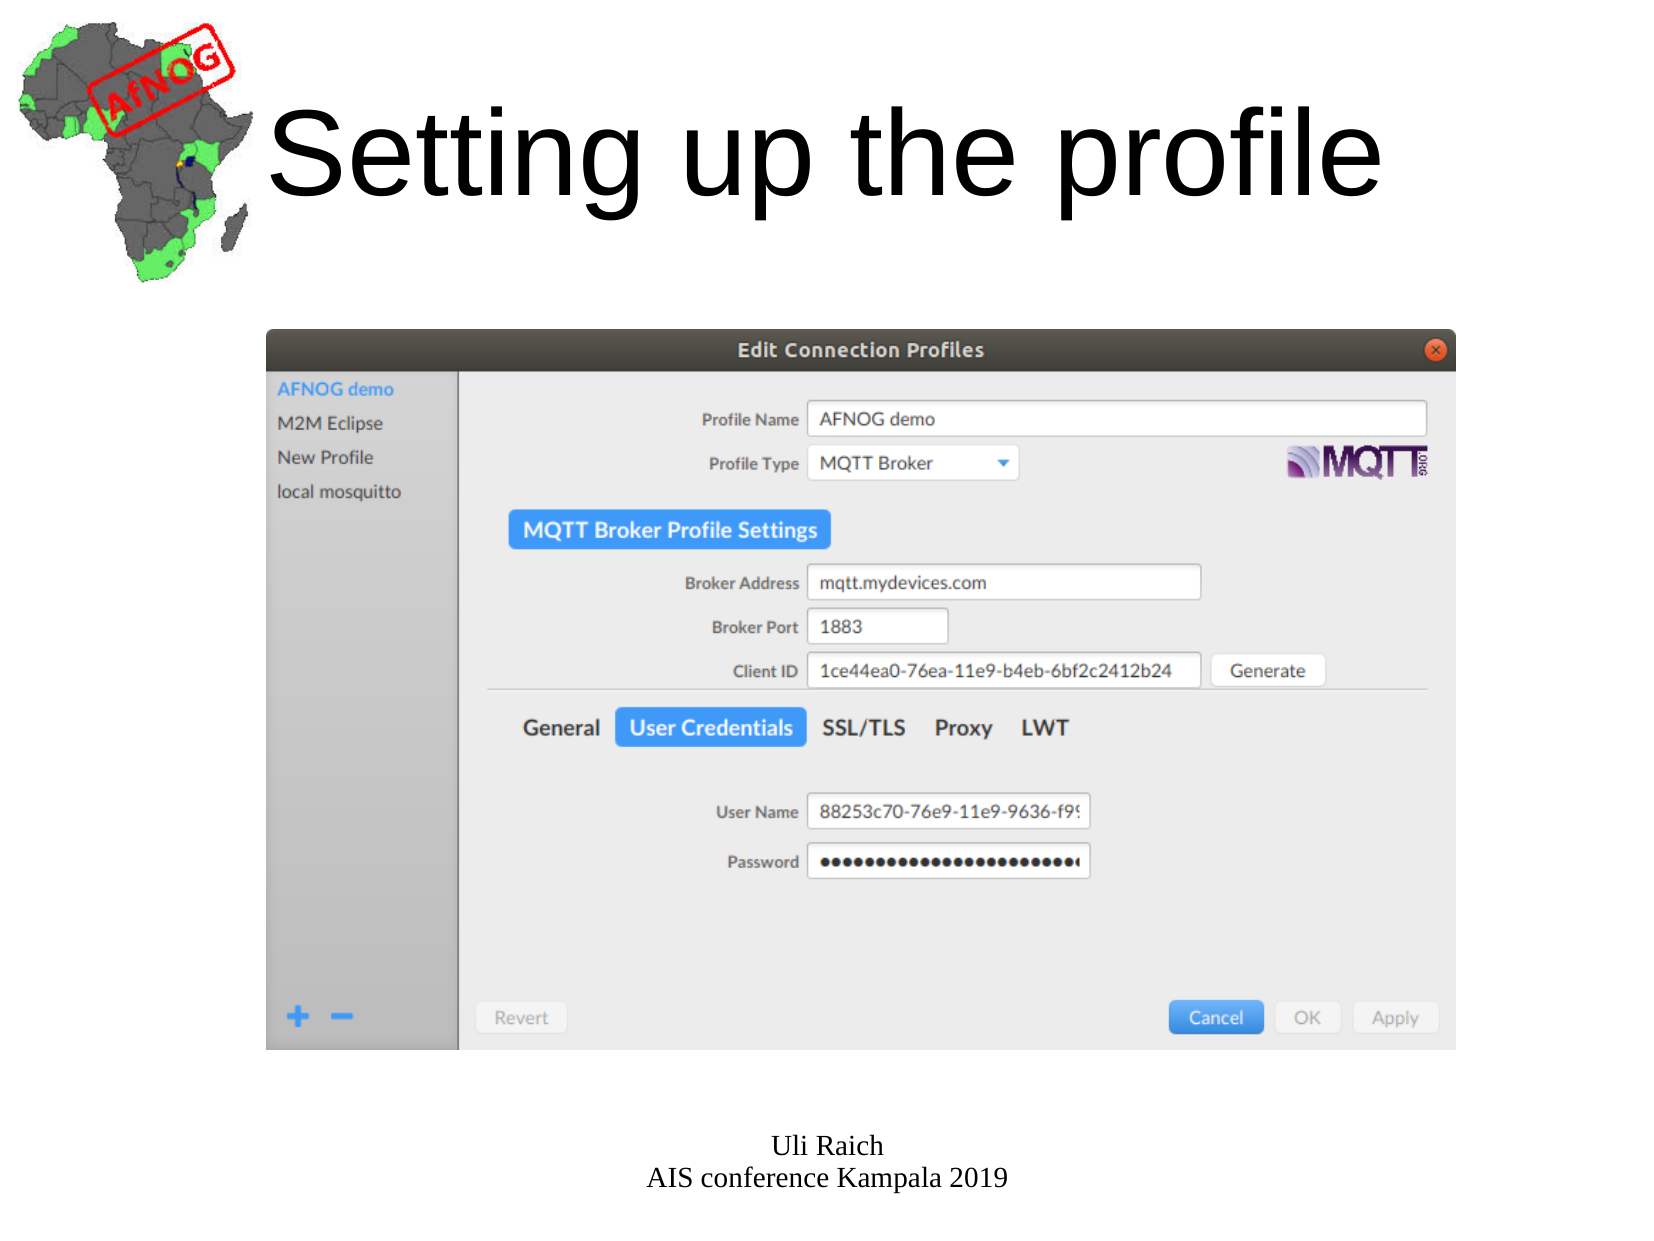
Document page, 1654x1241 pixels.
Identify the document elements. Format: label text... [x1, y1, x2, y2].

picture [266, 329, 1456, 1050]
picture [9, 0, 259, 291]
title Setting up the profile [82, 49, 1571, 257]
